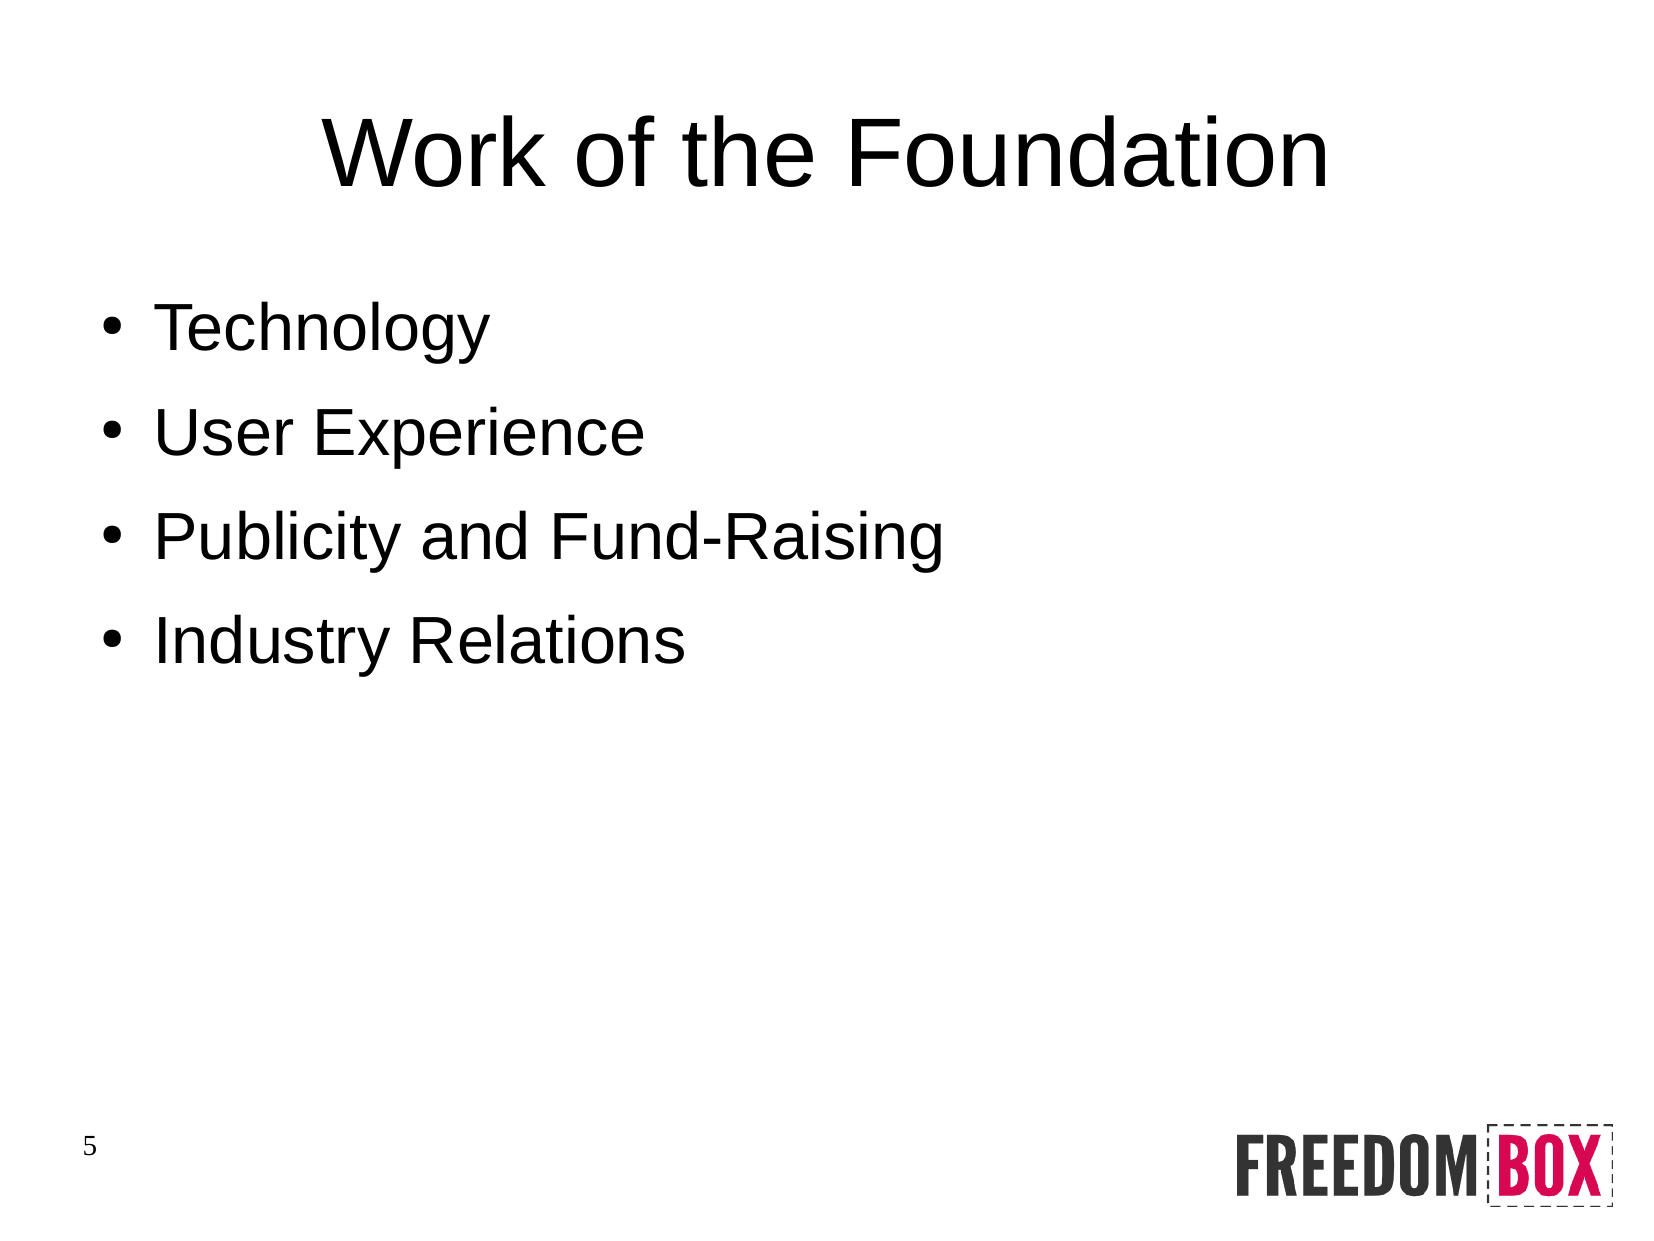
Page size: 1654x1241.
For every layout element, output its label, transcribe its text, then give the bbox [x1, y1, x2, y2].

title Work of the Foundation [82, 49, 1571, 257]
picture [1237, 1124, 1613, 1207]
list Technology User Experience Publicity and Fund-Raising Industry Relations [82, 290, 1571, 1109]
